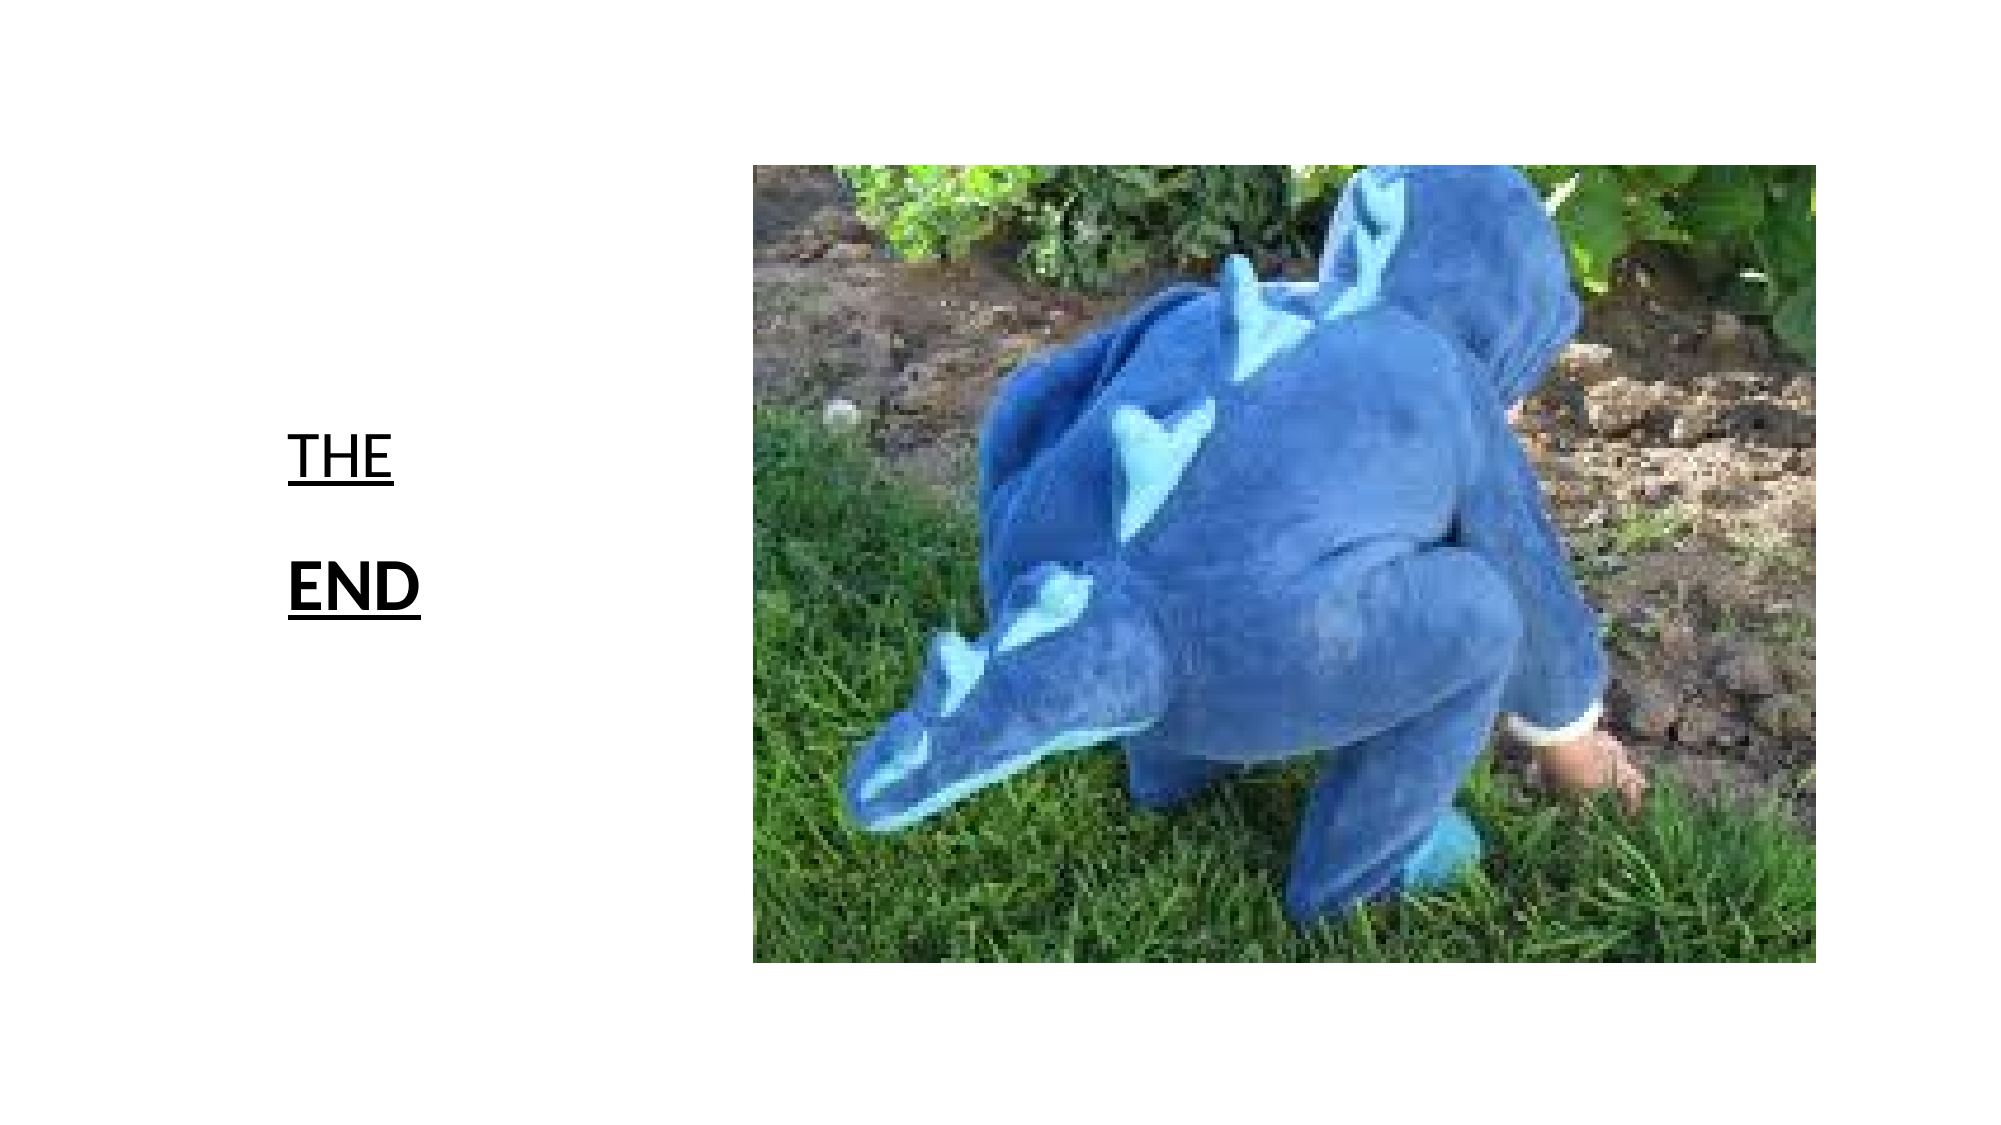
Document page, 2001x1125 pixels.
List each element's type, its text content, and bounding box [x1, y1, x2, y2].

picture [753, 165, 1816, 963]
text_box THE END [272, 402, 438, 636]
